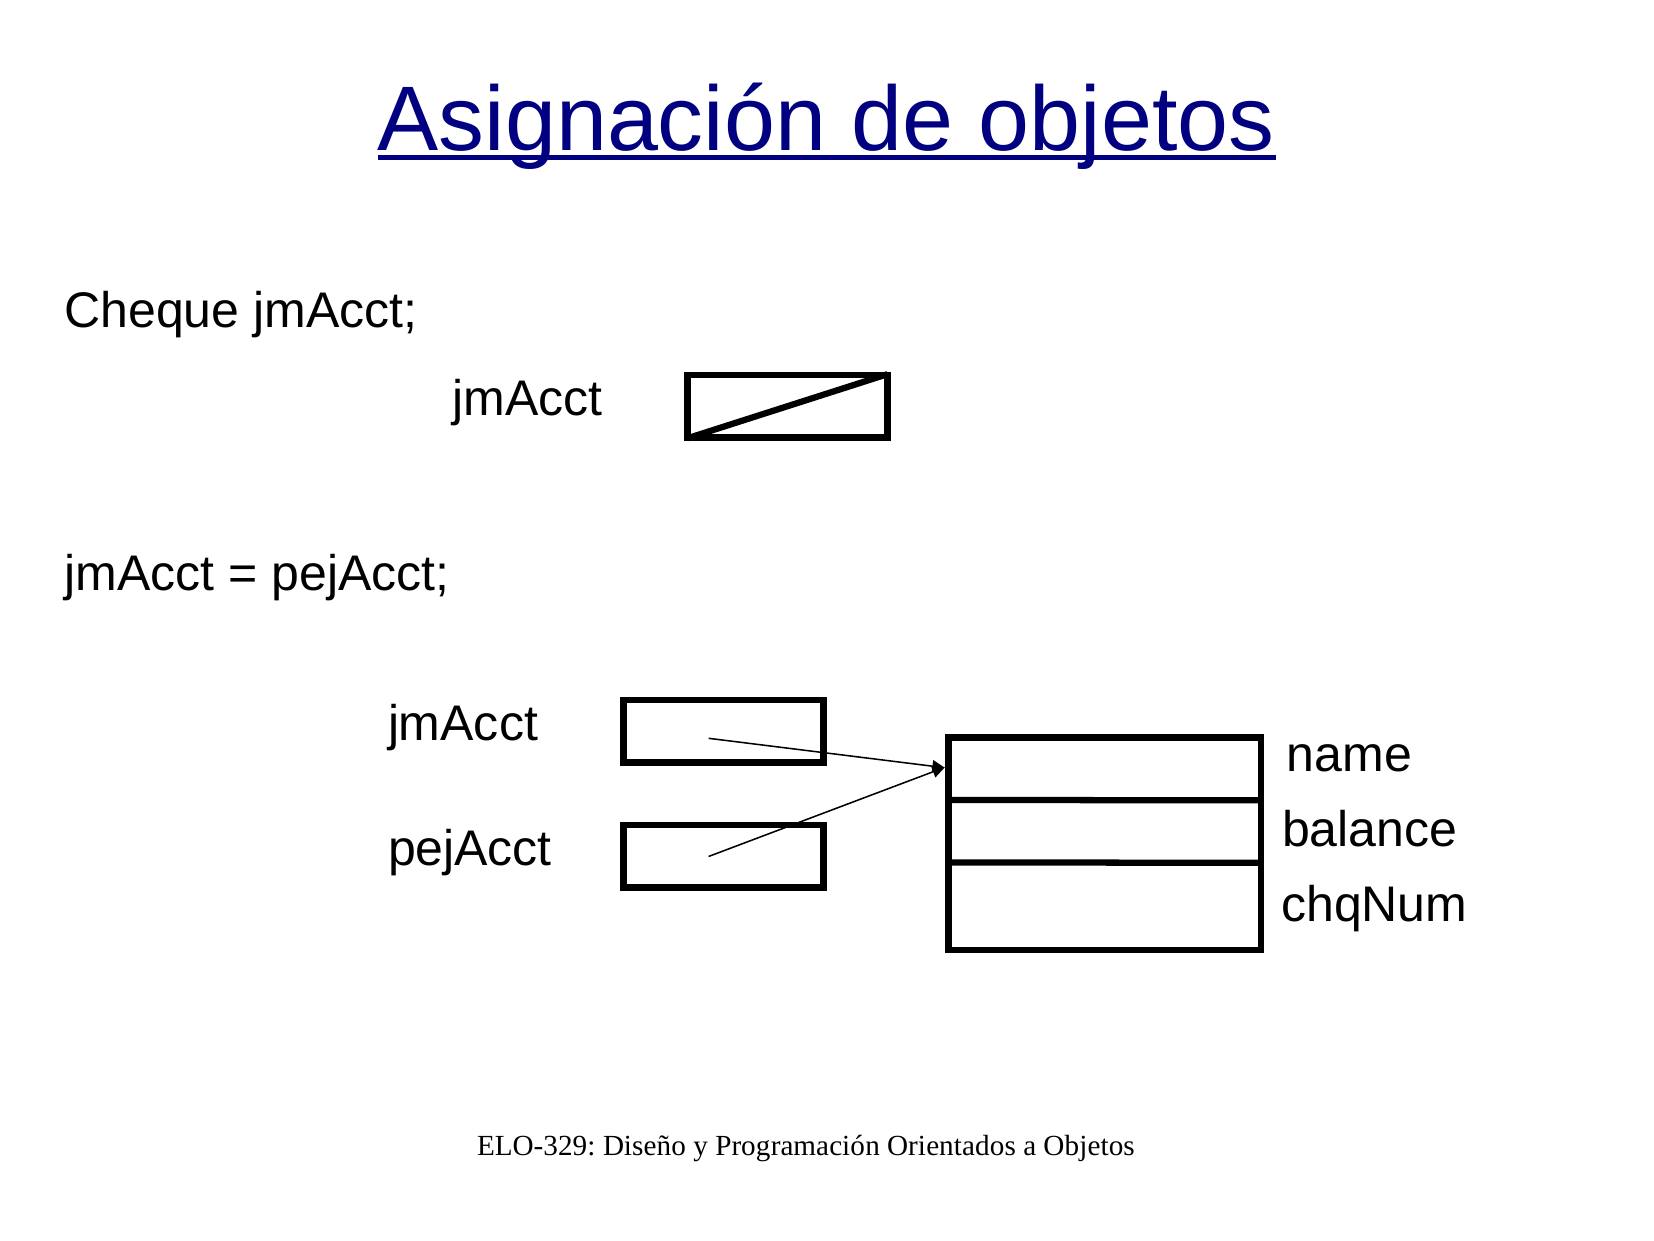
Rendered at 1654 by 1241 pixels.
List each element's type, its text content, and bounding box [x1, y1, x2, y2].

text_box jmAcct [437, 362, 676, 434]
text_box balance [1267, 793, 1473, 866]
text_box name [1272, 718, 1427, 791]
text_box jmAcct [373, 687, 599, 759]
text_box chqNum [1266, 868, 1483, 941]
text_box jmAcct = pejAcct; [50, 537, 563, 609]
text_box Cheque jmAcct; [49, 274, 451, 347]
text_box pejAcct [373, 812, 587, 884]
title Asignación de objetos [82, 49, 1571, 188]
